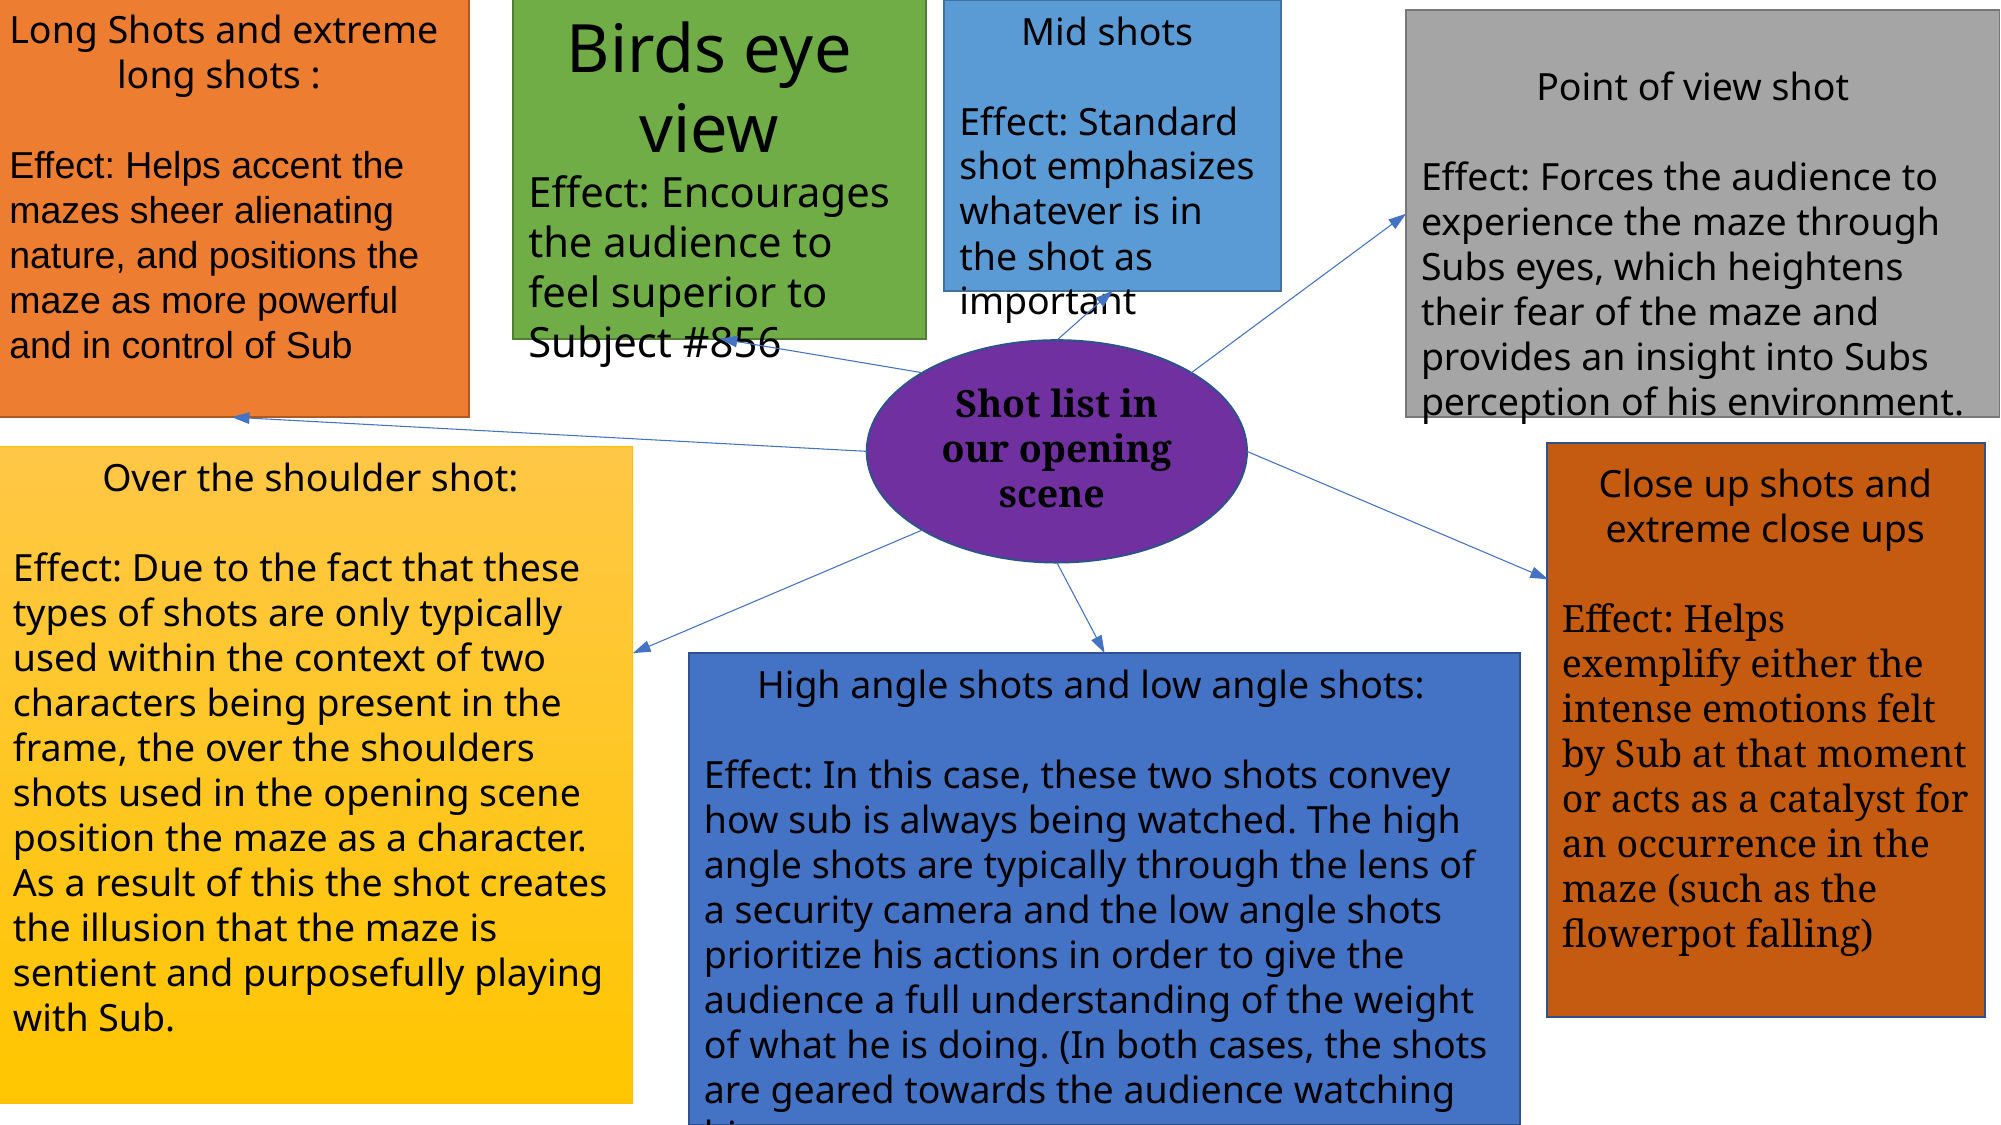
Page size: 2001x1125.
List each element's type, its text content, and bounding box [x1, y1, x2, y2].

text_box Long Shots and extreme long shots : Effect: Helps accent the mazes sheer alienating nature, and positions the maze as more powerful and in control of Sub [0, 0, 469, 417]
text_box Over the shoulder shot: Effect: Due to the fact that these types of shots are only typically used within the context of two characters being present in the frame, the over the shoulders shots used in the opening scene position the maze as a character. As a result of this the shot creates the illusion that the maze is sentient and purposefully playing with Sub. [0, 447, 633, 1103]
text_box Shot list in our opening scene [866, 340, 1247, 563]
text_box Birds eye view Effect: Encourages the audience to feel superior to Subject #856 [513, 0, 926, 339]
text_box High angle shots and low angle shots: Effect: In this case, these two shots convey how sub is always being watched. The high angle shots are typically through the lens of a security camera and the low angle shots prioritize his actions in order to give the audience a full understanding of the weight of what he is doing. (In both cases, the shots are geared towards the audience watching him [689, 653, 1520, 1125]
text_box Close up shots and extreme close ups Effect: Helps exemplify either the intense emotions felt by Sub at that moment or acts as a catalyst for an occurrence in the maze (such as the flowerpot falling) [1547, 443, 1985, 1017]
text_box Mid shots Effect: Standard shot emphasizes whatever is in the shot as important [944, 0, 1281, 291]
text_box Point of view shot Effect: Forces the audience to experience the maze through Subs eyes, which heightens their fear of the maze and provides an insight into Subs perception of his environment. [1406, 10, 2000, 417]
